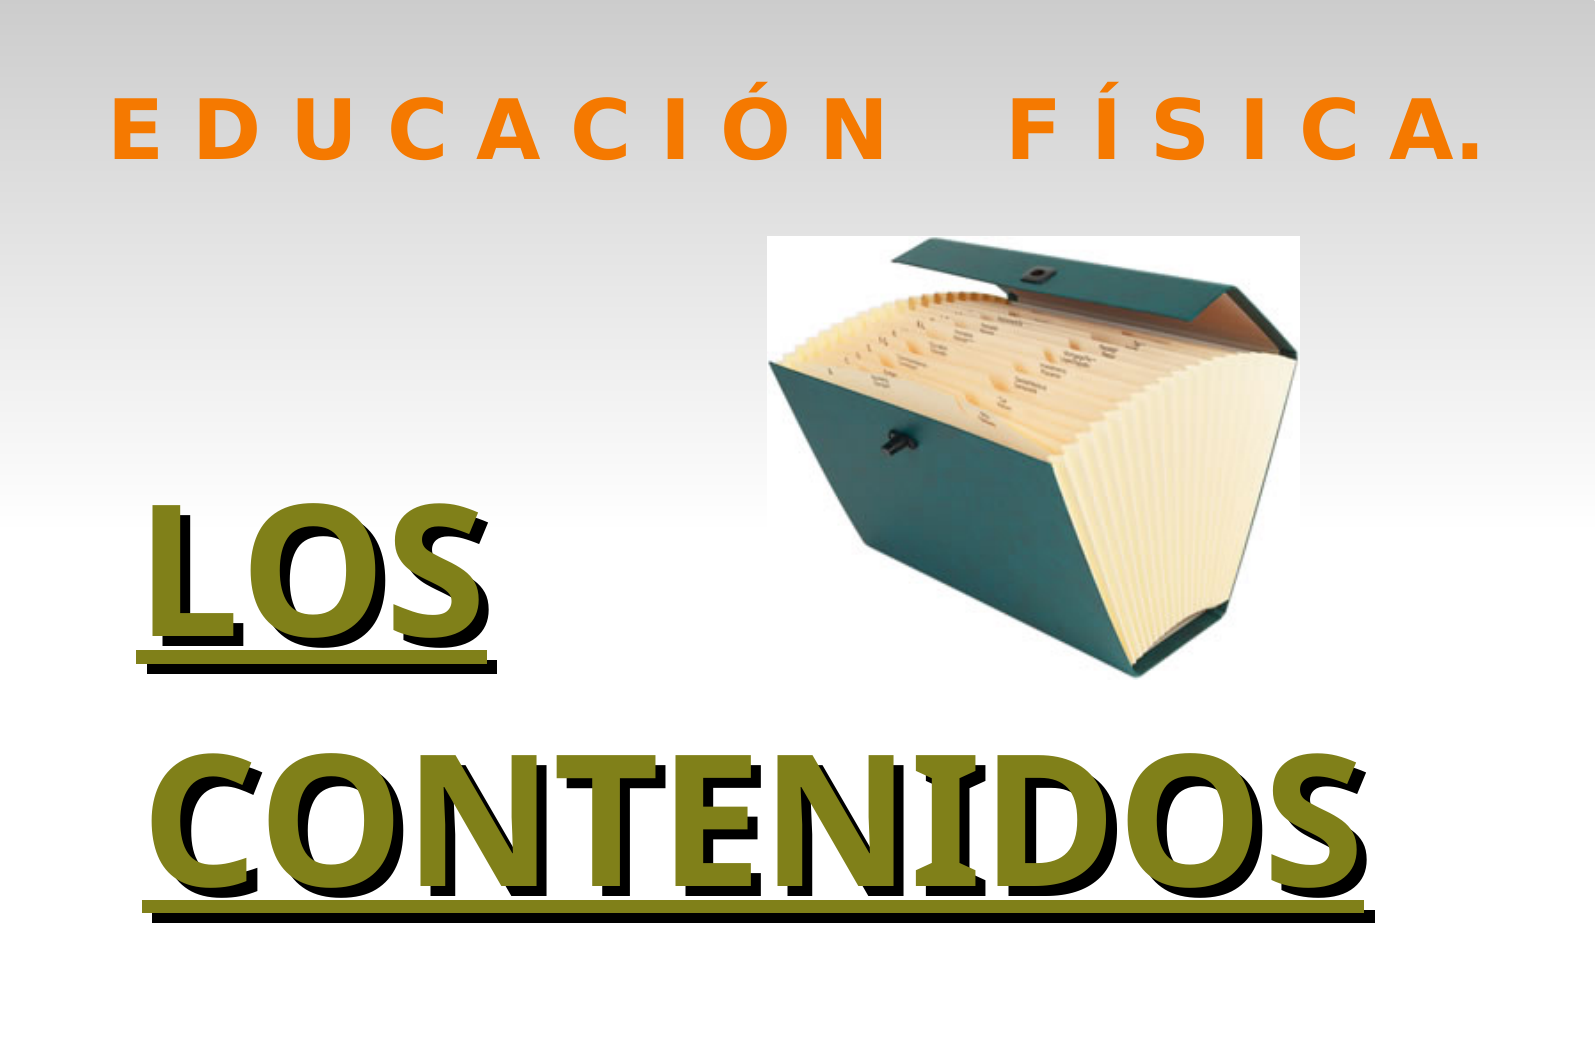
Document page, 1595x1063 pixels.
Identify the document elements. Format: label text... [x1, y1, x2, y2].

subtitle LOS CONTENIDOS [70, 346, 1506, 1034]
picture [767, 236, 1300, 680]
title E D U C A C I Ó N F Í S I C A. [79, 42, 1515, 220]
